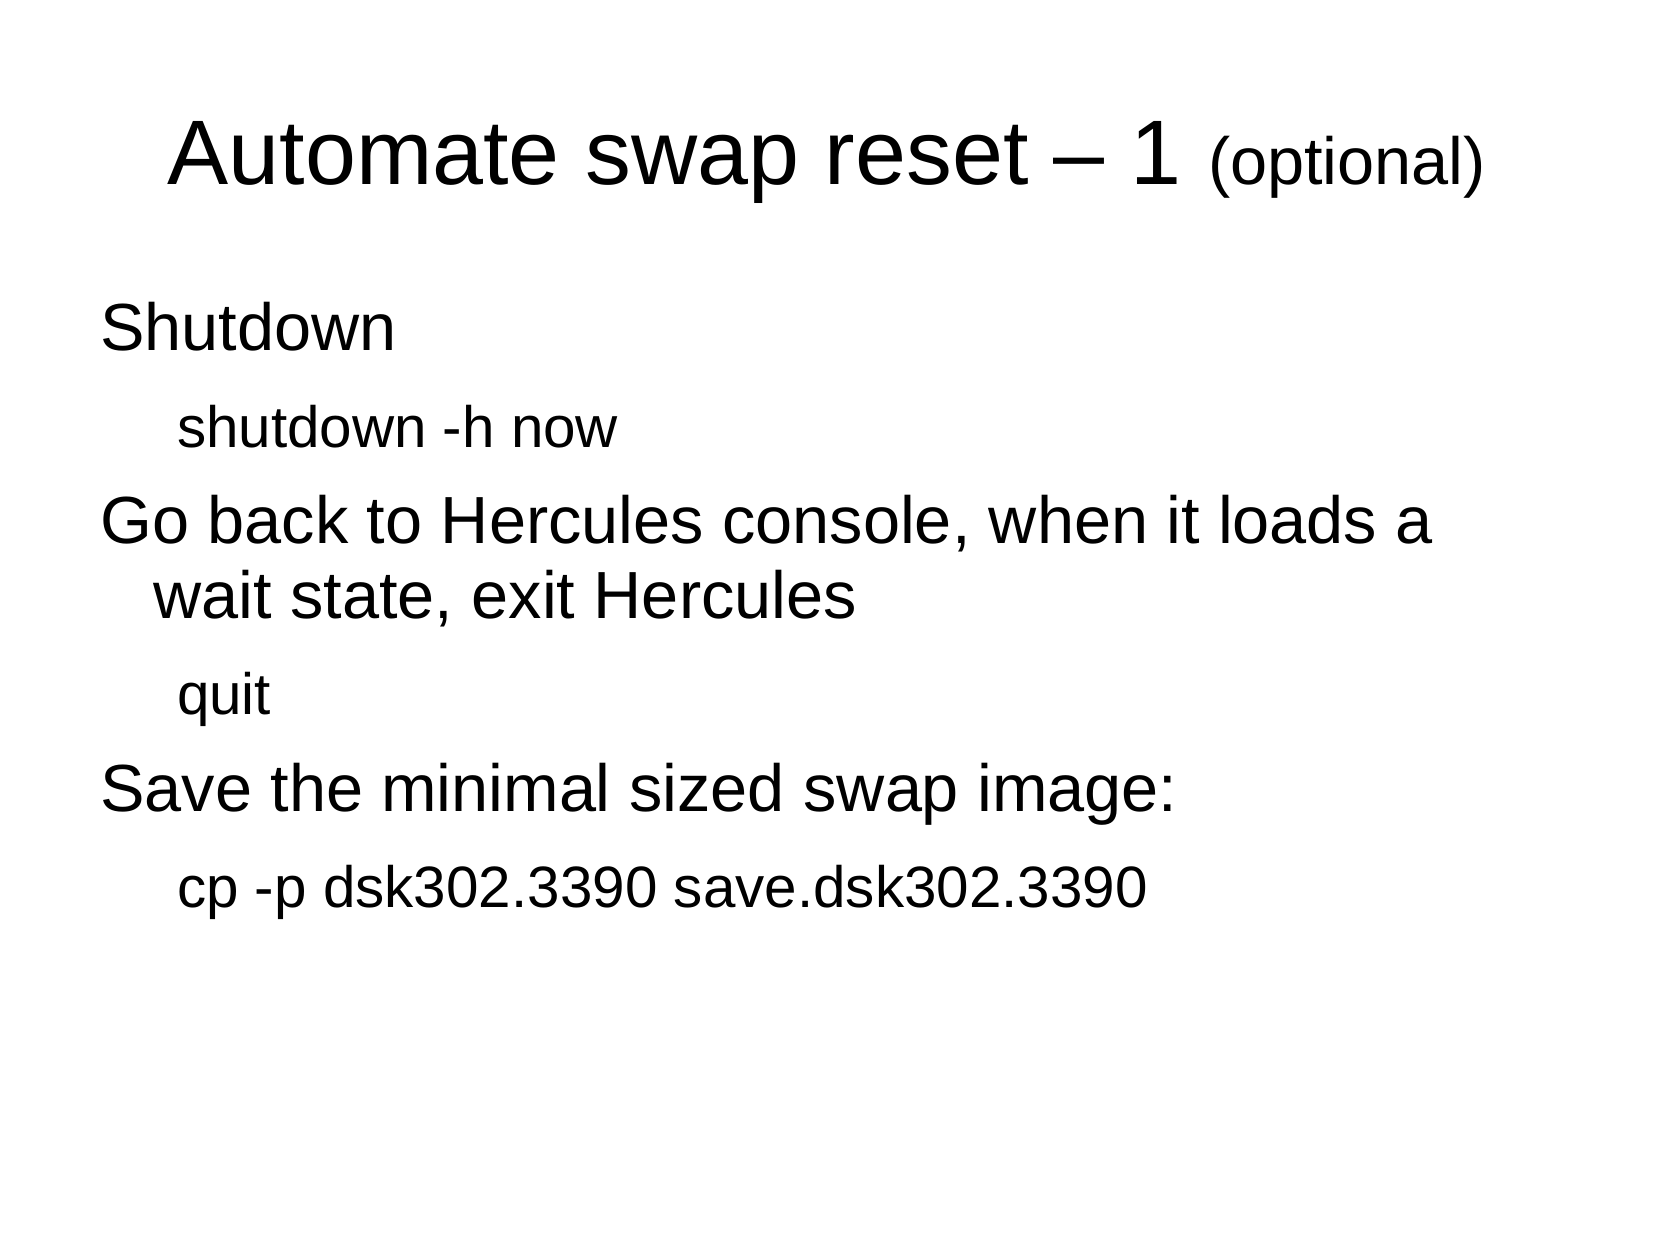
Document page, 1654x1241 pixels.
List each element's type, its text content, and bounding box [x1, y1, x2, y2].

list Shutdown shutdown -h now Go back to Hercules console, when it loads a wait state, exit Hercules quit Save the minimal sized swap image: cp -p dsk302.3390 save.dsk302.3390 [82, 290, 1571, 1109]
title Automate swap reset – 1 (optional) [82, 49, 1571, 257]
